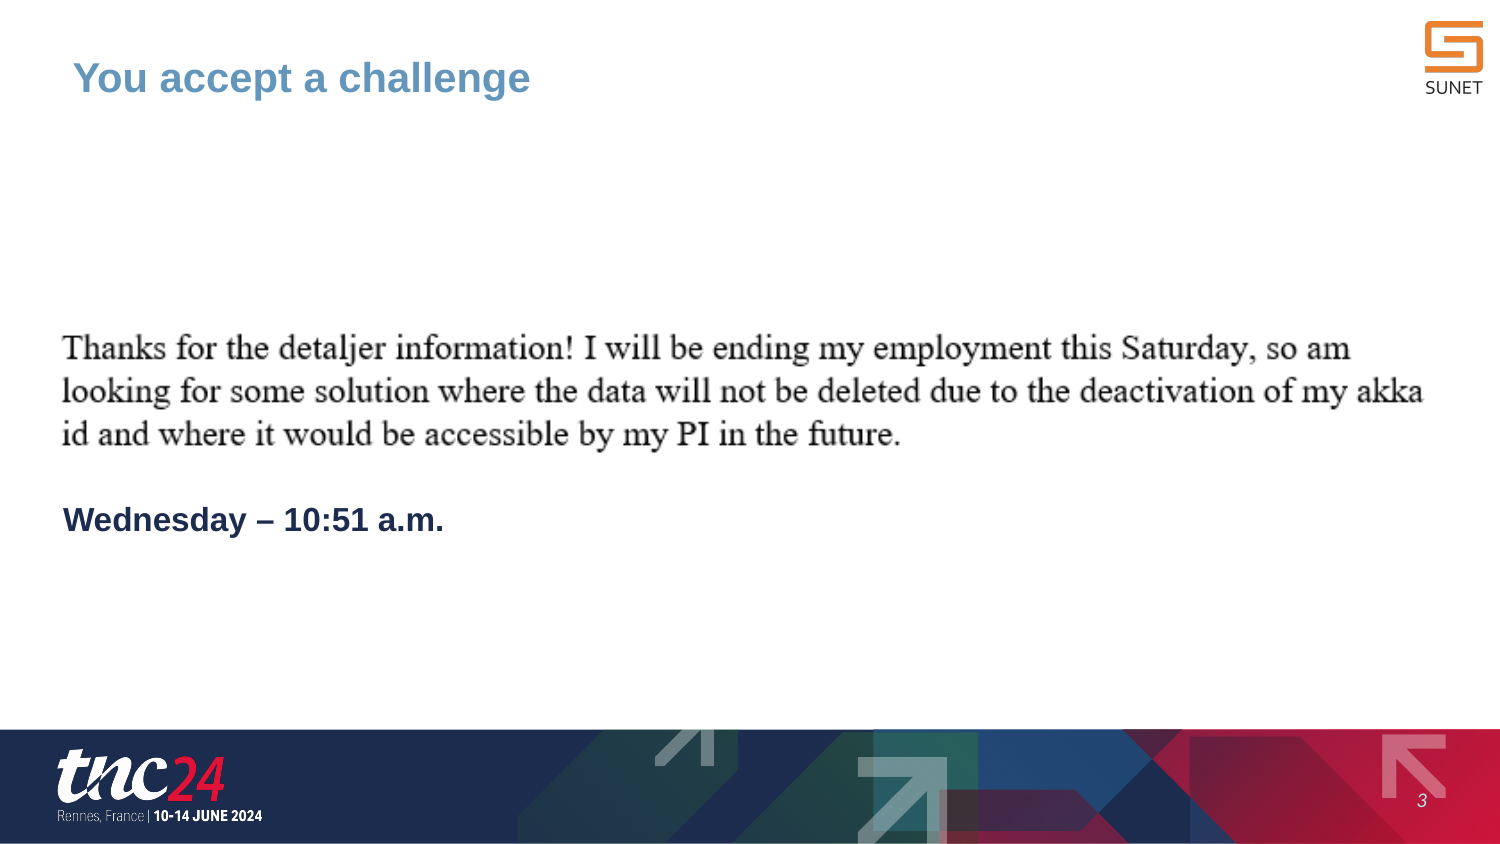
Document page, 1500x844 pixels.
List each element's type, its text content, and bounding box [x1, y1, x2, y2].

title You accept a challenge [57, 21, 1442, 136]
list Wednesday – 10:51 a.m. [20, 495, 713, 563]
picture [57, 749, 262, 823]
picture [51, 311, 1439, 469]
picture [1425, 21, 1483, 94]
